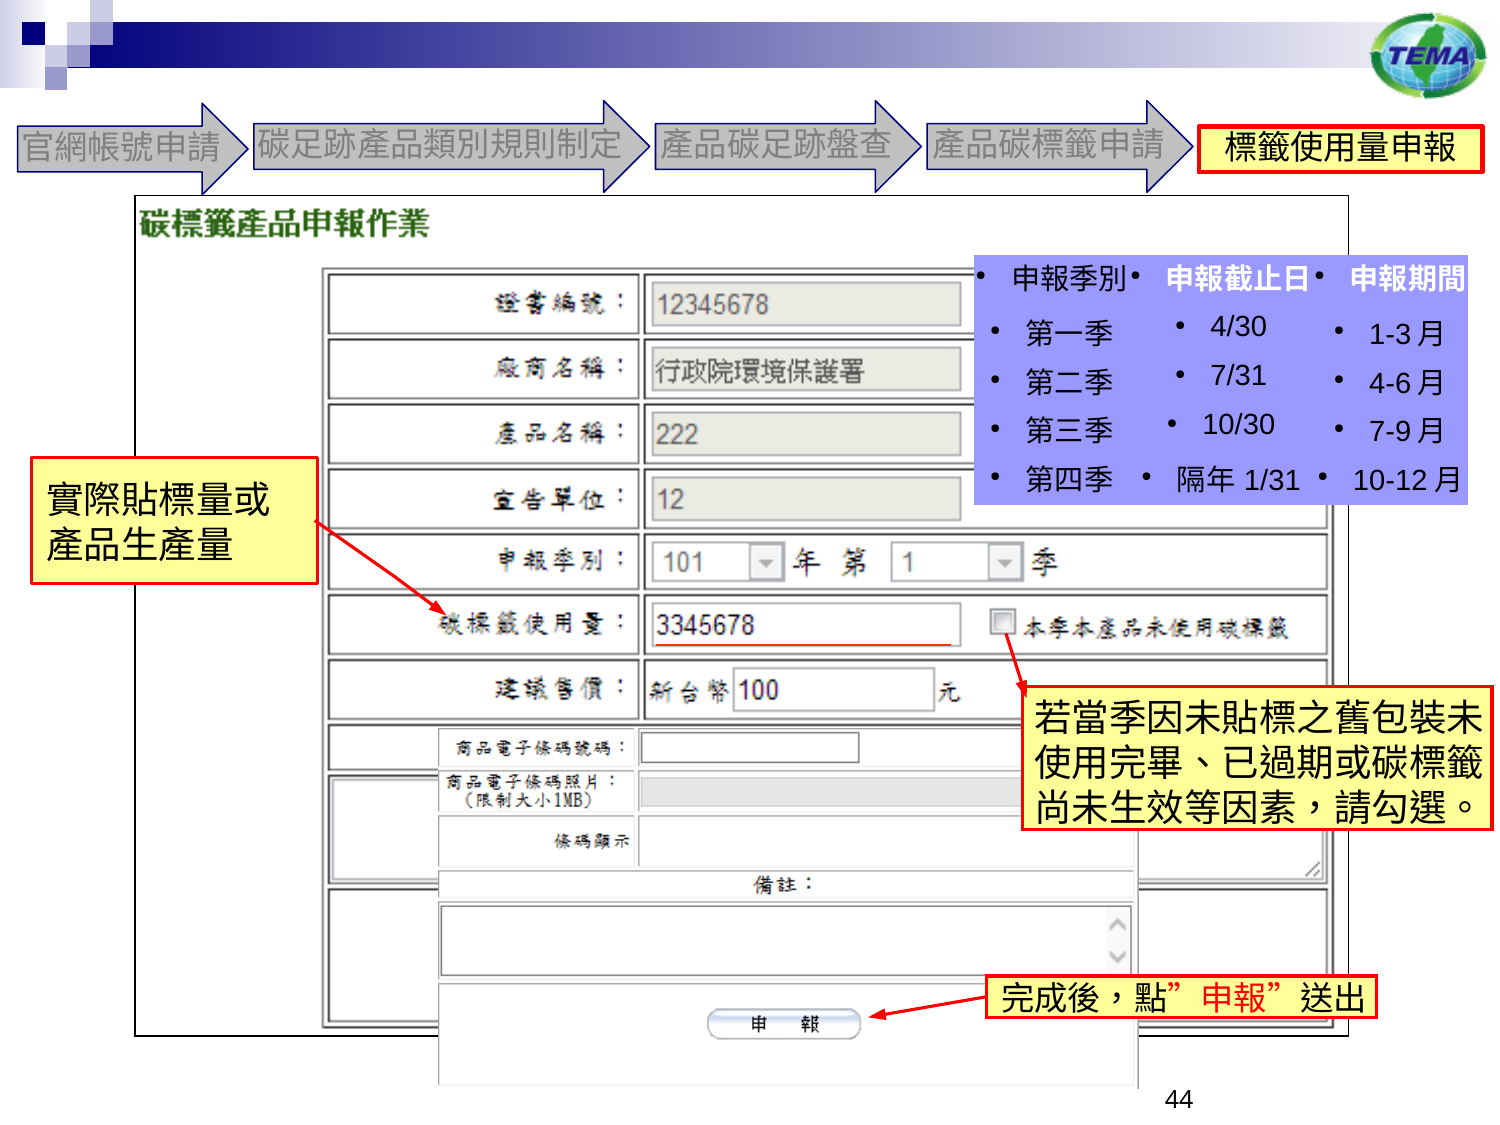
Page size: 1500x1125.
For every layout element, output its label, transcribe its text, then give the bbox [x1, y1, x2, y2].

text_box 實際貼標量或產品生產量 [31, 458, 317, 583]
text_box 若當季因未貼標之舊包裝未使用完畢、已過期或碳標籤尚未生效等因素，請勾選。 [1023, 687, 1492, 829]
table_cell 7/31 [1129, 359, 1313, 408]
picture [135, 196, 1348, 1089]
table_header 申報季別 [974, 255, 1129, 310]
text_box 完成後，點”申報”送出 [986, 976, 1376, 1017]
table_cell 4-6月 [1313, 359, 1468, 408]
table_cell 10-12月 [1313, 456, 1468, 505]
text_box 官網帳號申請 [17, 103, 249, 195]
text_box 43 [1149, 1050, 1500, 1125]
text_box 產品碳標籤申請 [927, 100, 1193, 193]
table_cell 第四季 [974, 456, 1129, 505]
table_header 申報期間 [1313, 255, 1468, 310]
table_cell 10/30 [1129, 408, 1313, 456]
text_box 標籤使用量申報 [1199, 126, 1482, 172]
table_cell 1-3月 [1313, 310, 1468, 359]
table_header 申報截止日 [1129, 255, 1313, 310]
table_cell 7-9月 [1313, 408, 1468, 456]
table_cell 4/30 [1129, 310, 1313, 359]
table_cell 第二季 [974, 359, 1129, 408]
text_box 產品碳足跡盤查 [655, 100, 922, 193]
table_cell 第三季 [974, 408, 1129, 456]
table_cell 第一季 [974, 310, 1129, 359]
text_box 碳足跡產品類別規則制定 [253, 100, 650, 193]
table_cell 隔年1/31 [1129, 456, 1313, 505]
